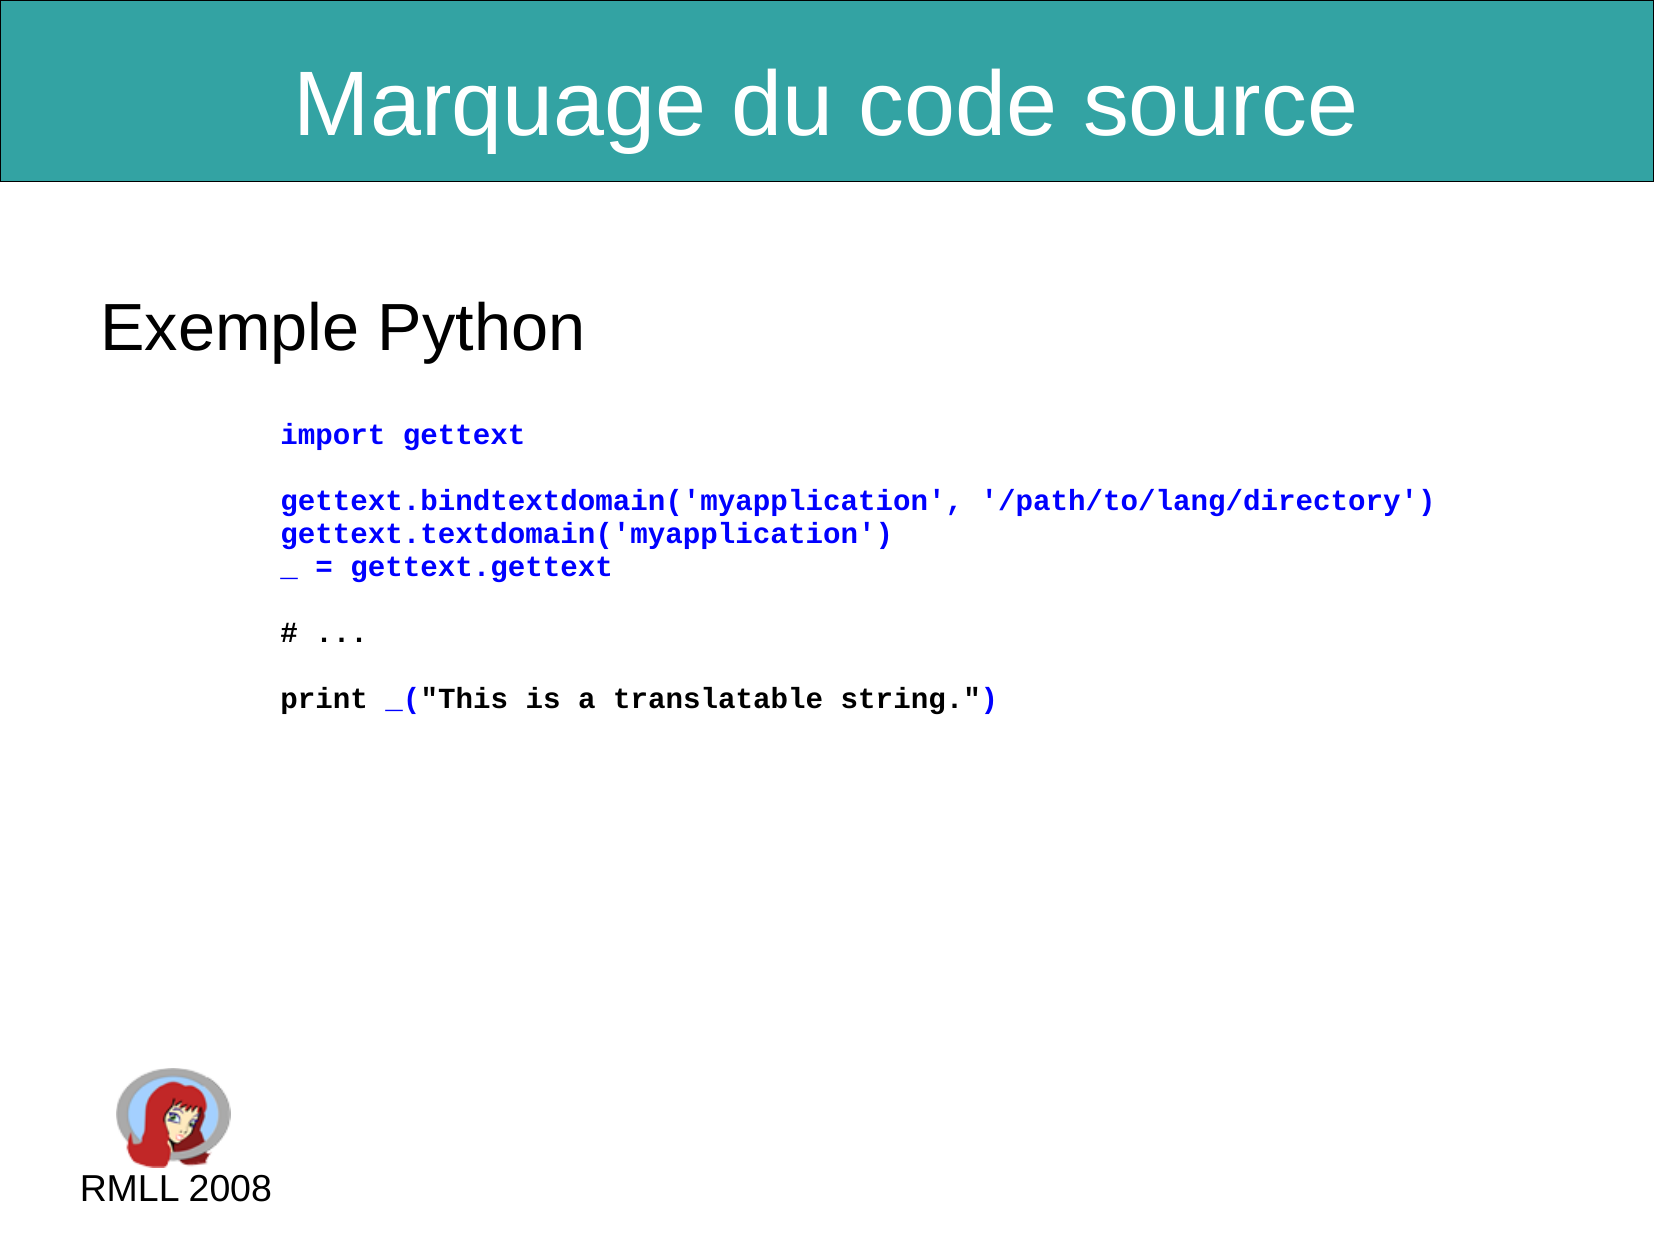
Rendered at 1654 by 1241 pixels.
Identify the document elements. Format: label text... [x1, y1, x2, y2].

picture [116, 1068, 231, 1168]
title Marquage du code source [82, 0, 1571, 208]
text_box import gettext gettext.bindtextdomain('myapplication', '/path/to/lang/directory') gettext.textdomain('myapplication') _ = gettext.gettext # ... print _("This is a translatable string.") [265, 413, 1506, 849]
list Exemple Python [82, 290, 1063, 384]
